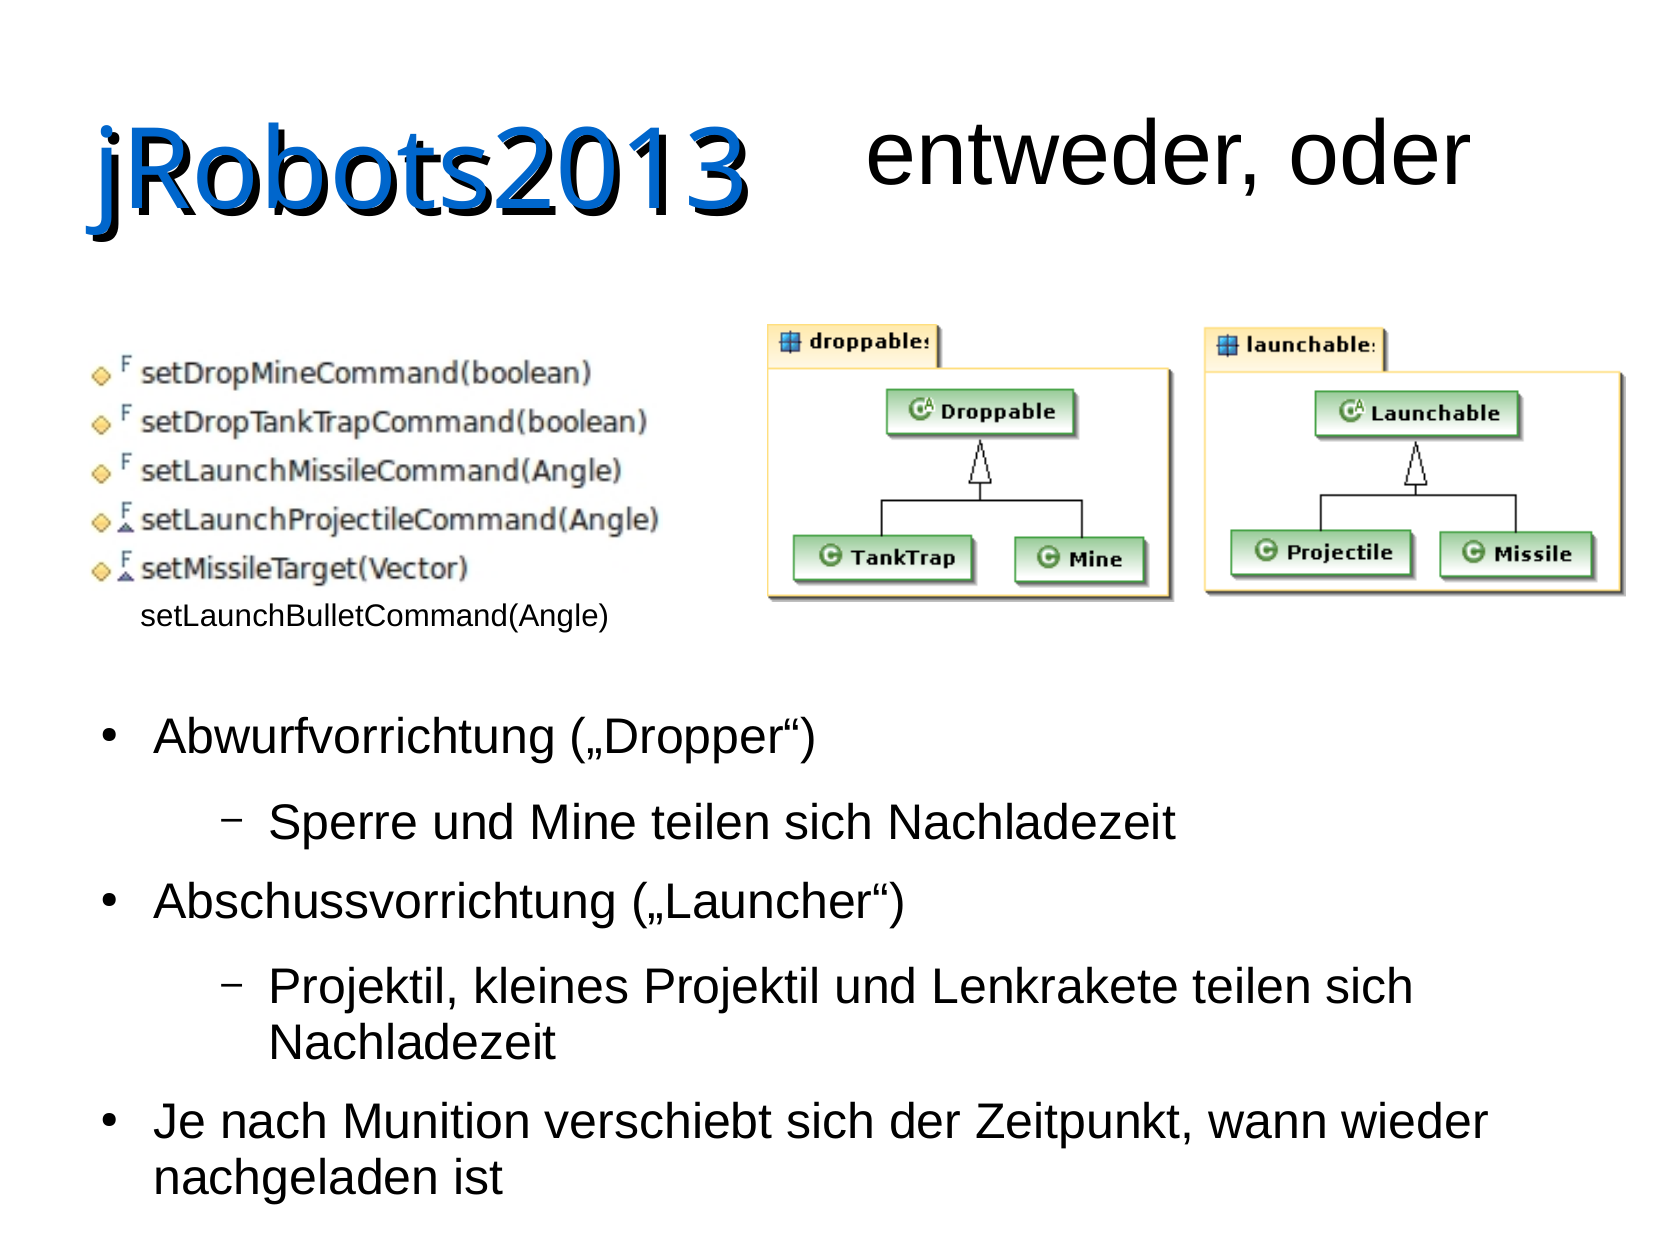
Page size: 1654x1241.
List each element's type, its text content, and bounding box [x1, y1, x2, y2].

list Abwurfvorrichtung („Dropper“) Sperre und Mine teilen sich Nachladezeit Abschussvorrichtung („Launcher“) Projektil, kleines Projektil und Lenkrakete teilen sich Nachladezeit Je nach Munition verschiebt sich der Zeitpunkt, wann wieder nachgeladen ist [82, 708, 1595, 1206]
title entweder, oder [767, 49, 1571, 257]
picture [88, 349, 663, 591]
picture [767, 324, 1626, 602]
text_box setLaunchBulletCommand(Angle) [125, 590, 625, 641]
